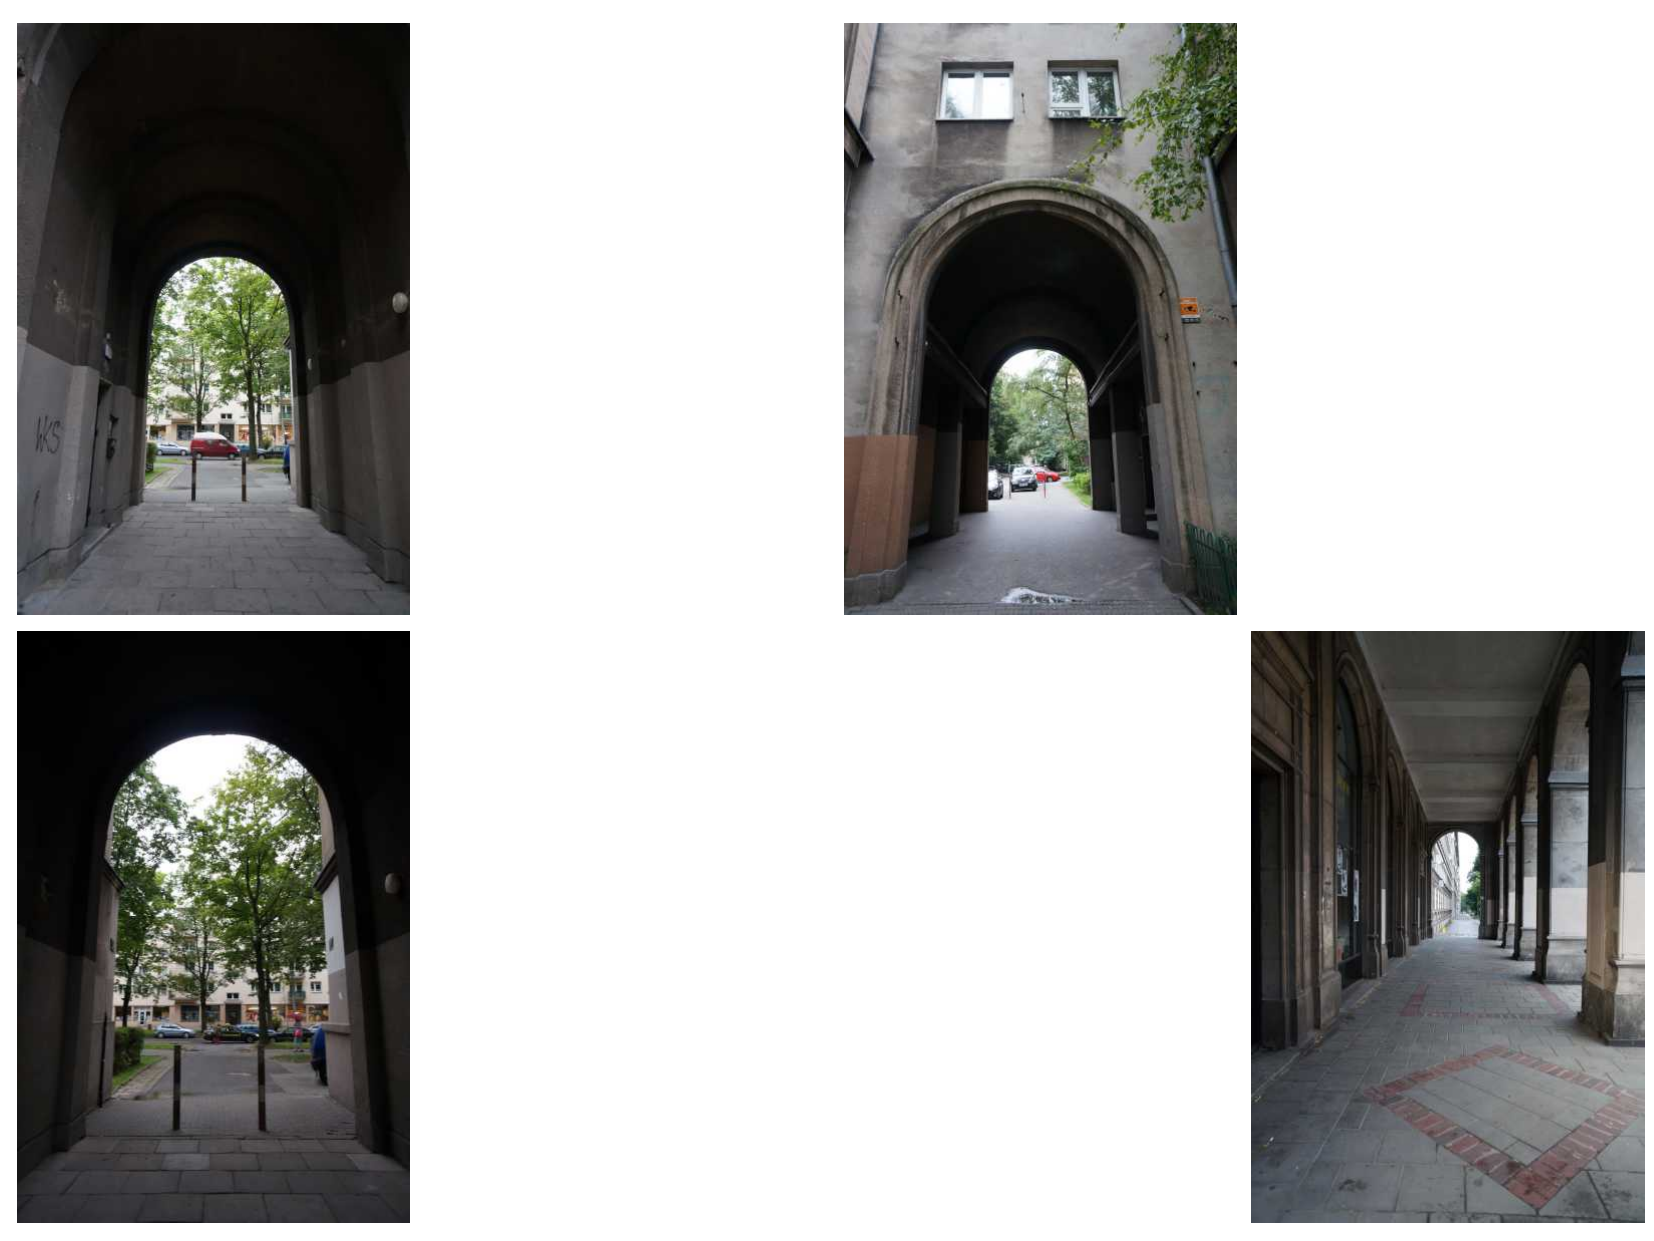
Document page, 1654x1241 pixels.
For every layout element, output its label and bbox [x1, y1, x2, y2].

picture [1251, 631, 1645, 1223]
picture [844, 23, 1237, 615]
picture [17, 23, 410, 615]
picture [17, 631, 410, 1223]
